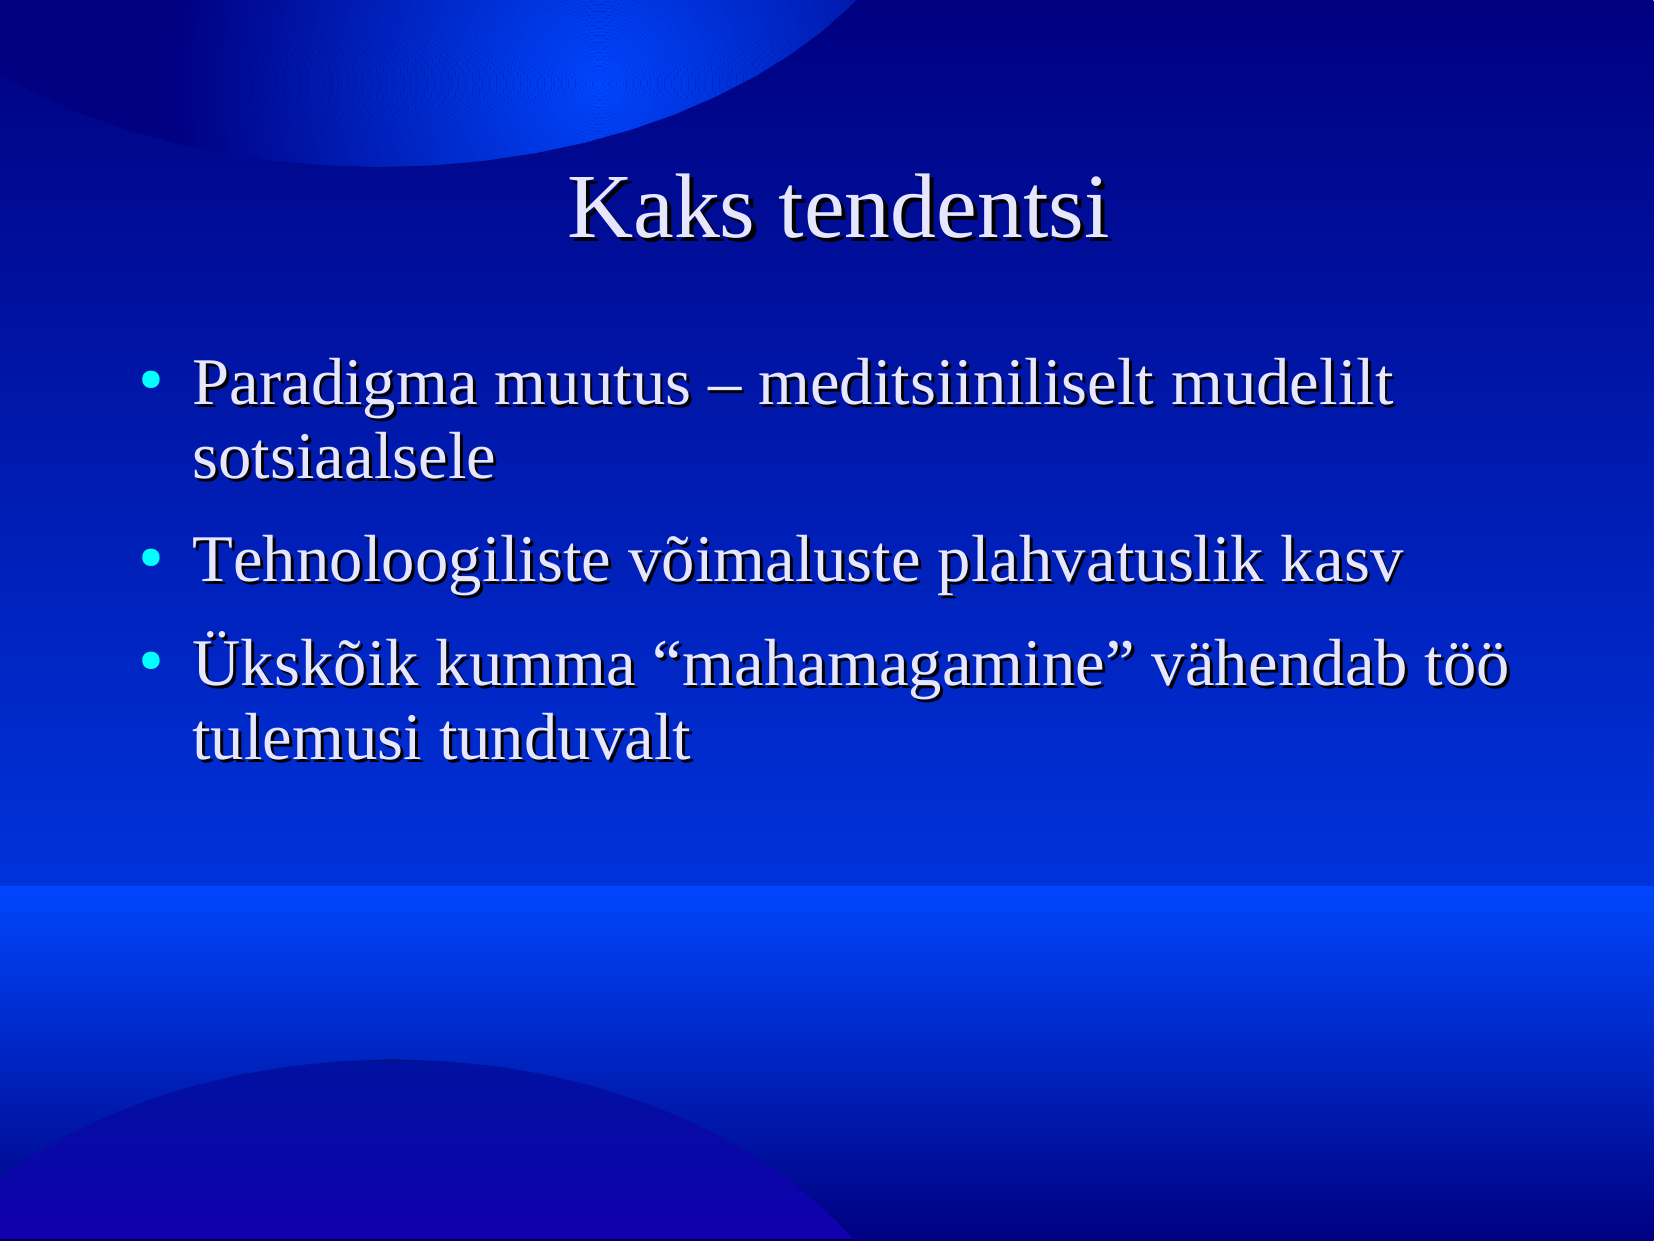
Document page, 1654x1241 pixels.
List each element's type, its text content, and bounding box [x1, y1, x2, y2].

list Paradigma muutus – meditsiiniliselt mudelilt sotsiaalsele Tehnoloogiliste võimaluste plahvatuslik kasv Ükskõik kumma “mahamagamine” vähendab töö tulemusi tunduvalt [121, 344, 1534, 1127]
title Kaks tendentsi [121, 102, 1534, 311]
